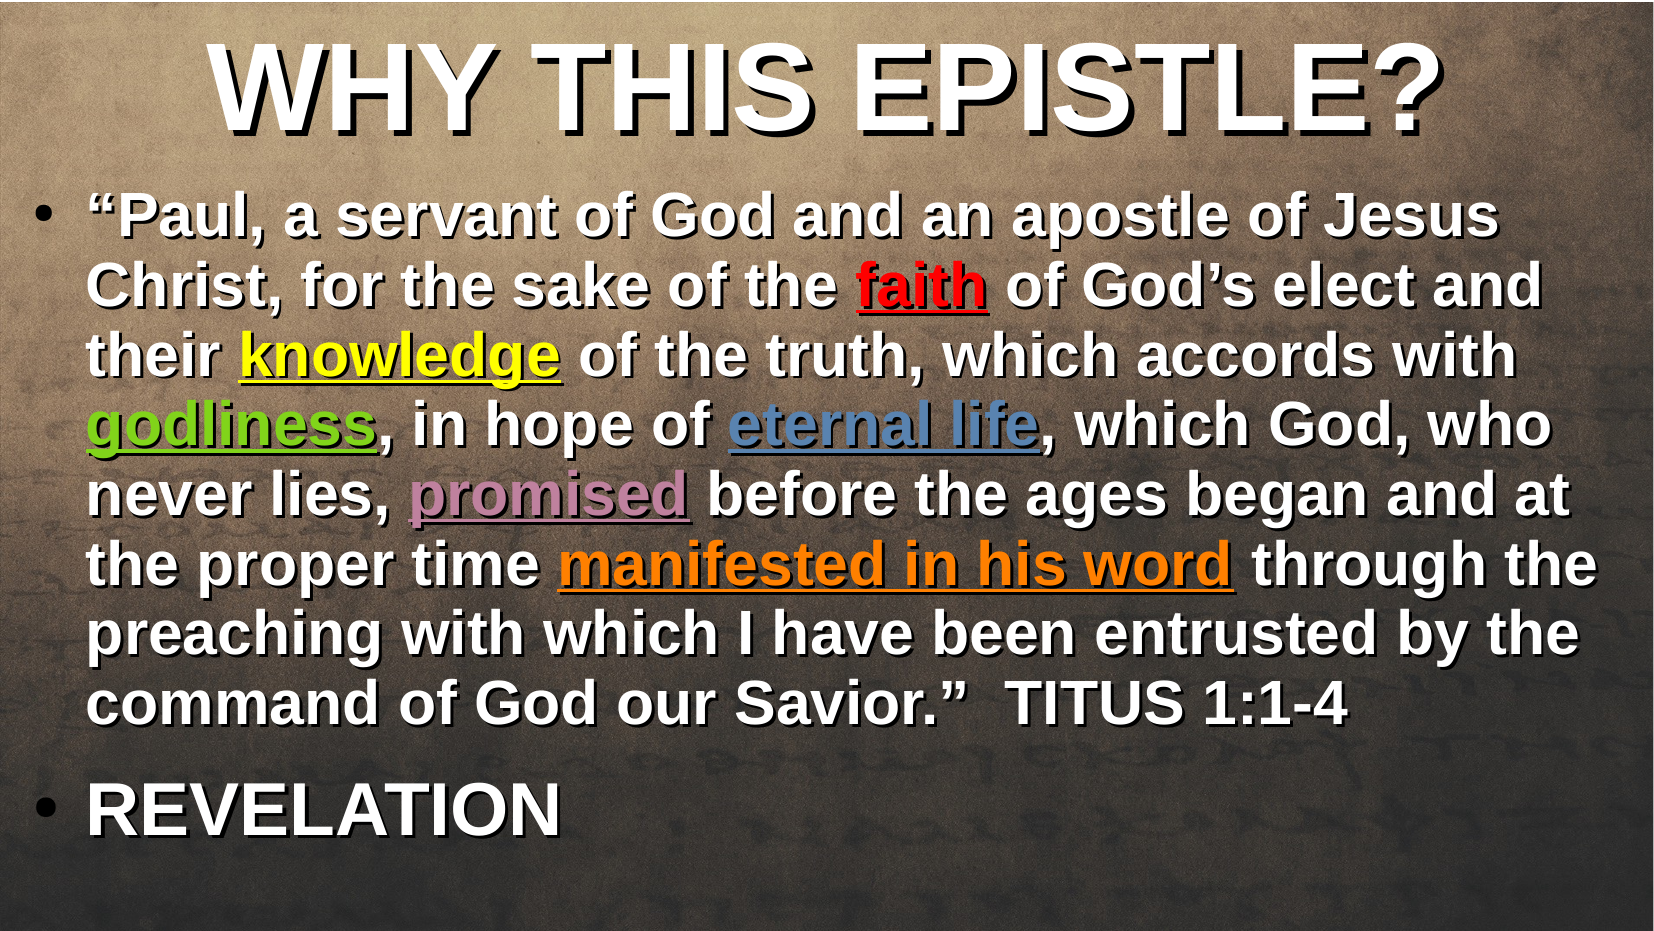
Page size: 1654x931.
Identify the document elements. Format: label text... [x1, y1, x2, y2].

picture [0, 2, 1654, 931]
title WHY THIS EPISTLE? [82, 9, 1571, 166]
list “Paul, a servant of God and an apostle of Jesus Christ, for the sake of the faith of God’s elect and their knowledge of the truth, which accords with godliness, in hope of eternal life, which God, who never lies, promised before the ages began and at the proper time manifested in his word through the preaching with which I have been entrusted by the command of God our Savior.” TITUS 1:1-4 REVELATION [15, 180, 1651, 916]
